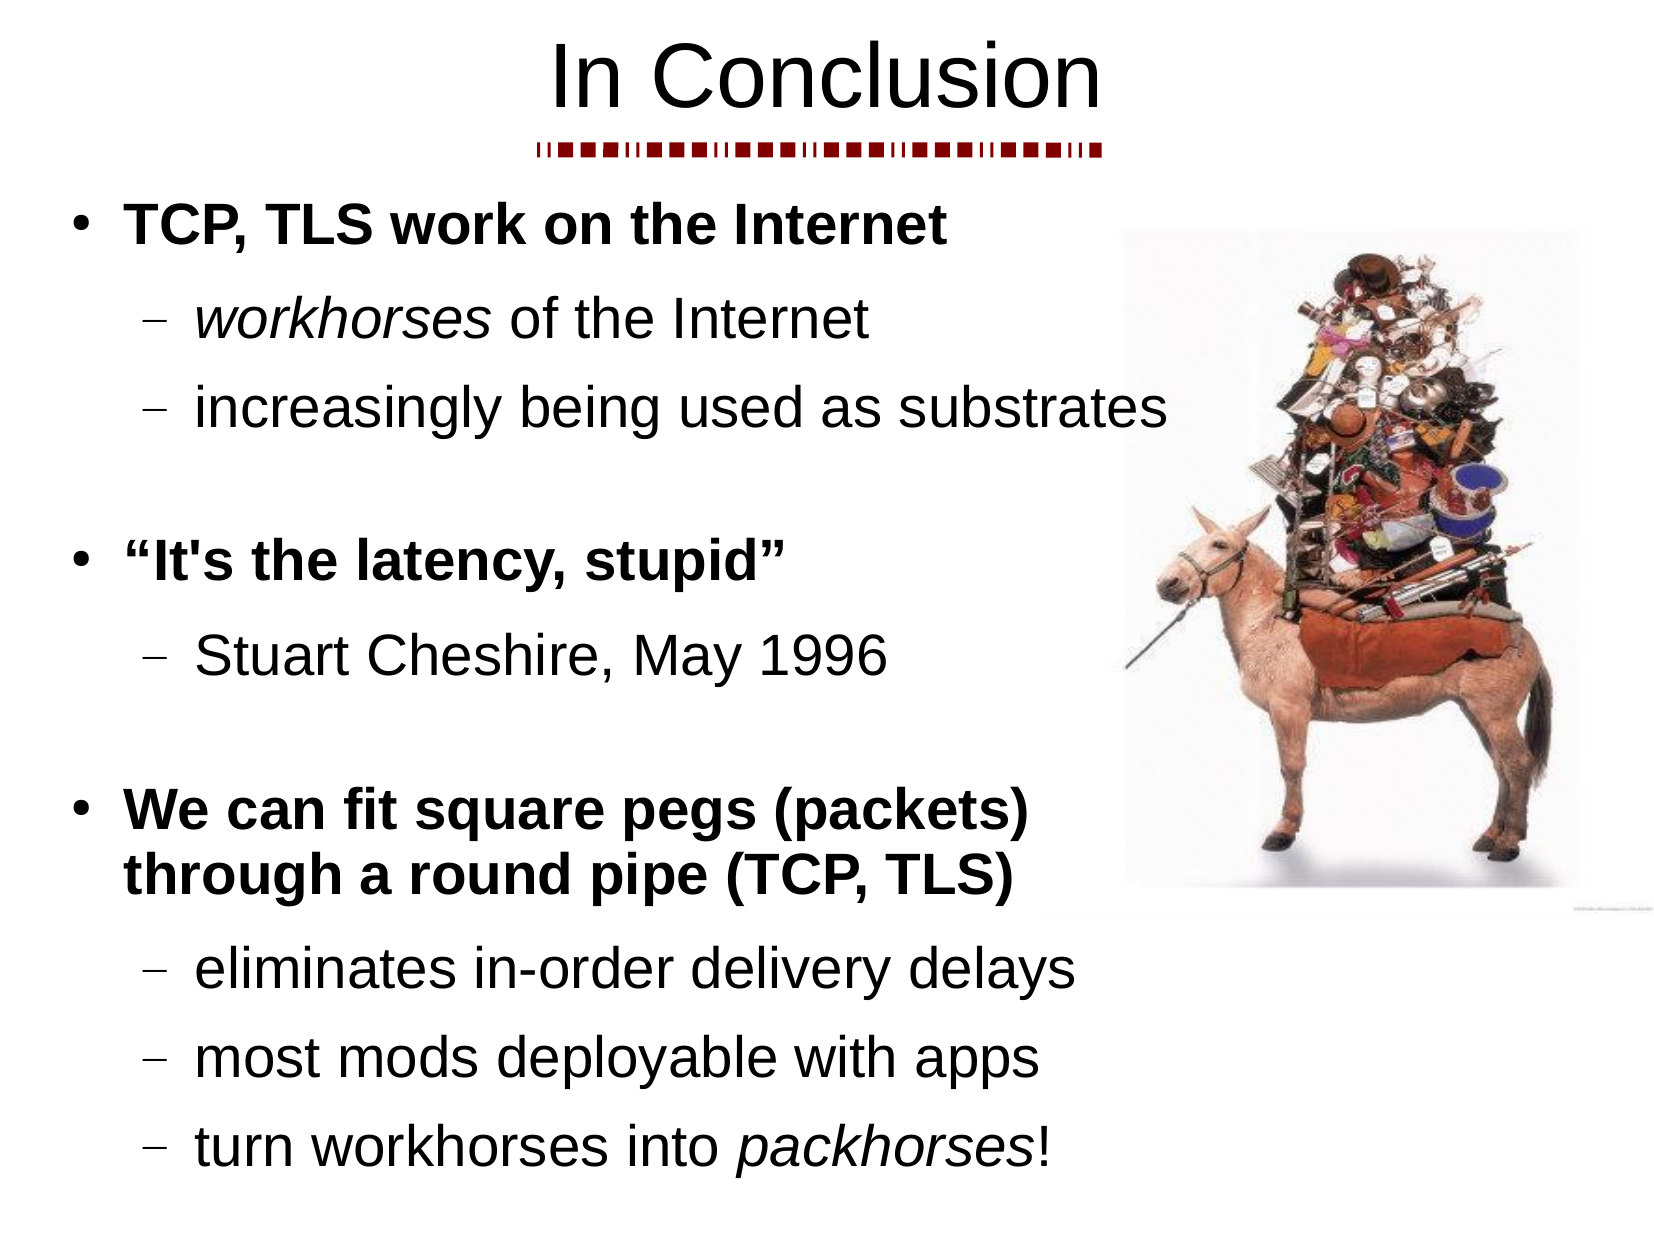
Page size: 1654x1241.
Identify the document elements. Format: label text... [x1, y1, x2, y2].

list TCP, TLS work on the Internet workhorses of the Internet increasingly being used as substrates “It's the latency, stupid” Stuart Cheshire, May 1996 We can fit square pegs (packets) through a round pipe (TCP, TLS) eliminates in-order delivery delays most mods deployable with apps turn workhorses into packhorses! [53, 191, 1195, 1179]
picture [1195, 203, 1654, 917]
title In Conclusion [82, 0, 1571, 173]
